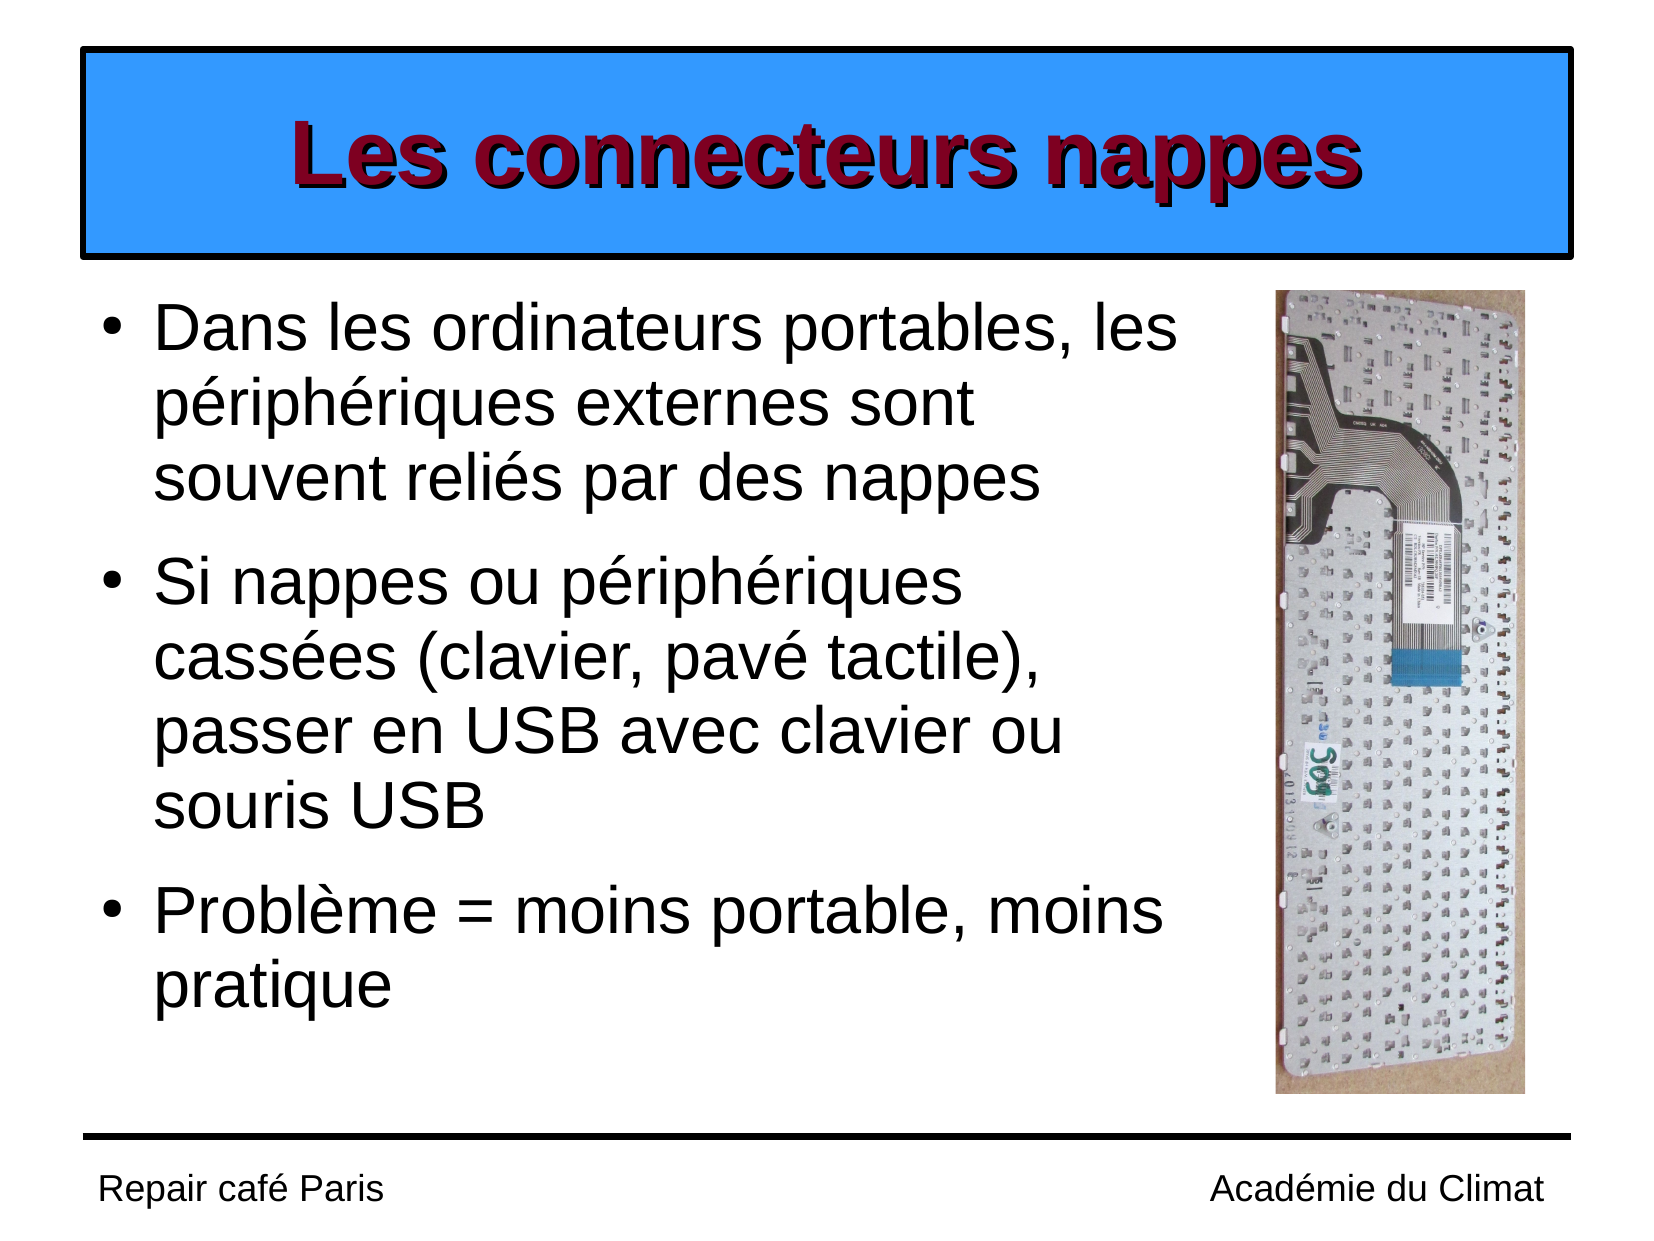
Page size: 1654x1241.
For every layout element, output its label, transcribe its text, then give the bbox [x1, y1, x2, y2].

list Dans les ordinateurs portables, les périphériques externes sont souvent reliés par des nappes Si nappes ou périphériques cassées (clavier, pavé tactile), passer en USB avec clavier ou souris USB Problème = moins portable, moins pratique [82, 290, 1182, 1109]
picture [1275, 290, 1526, 1094]
text_box Repair café Paris Académie du Climat [82, 1160, 1571, 1217]
title Les connecteurs nappes [82, 49, 1571, 257]
